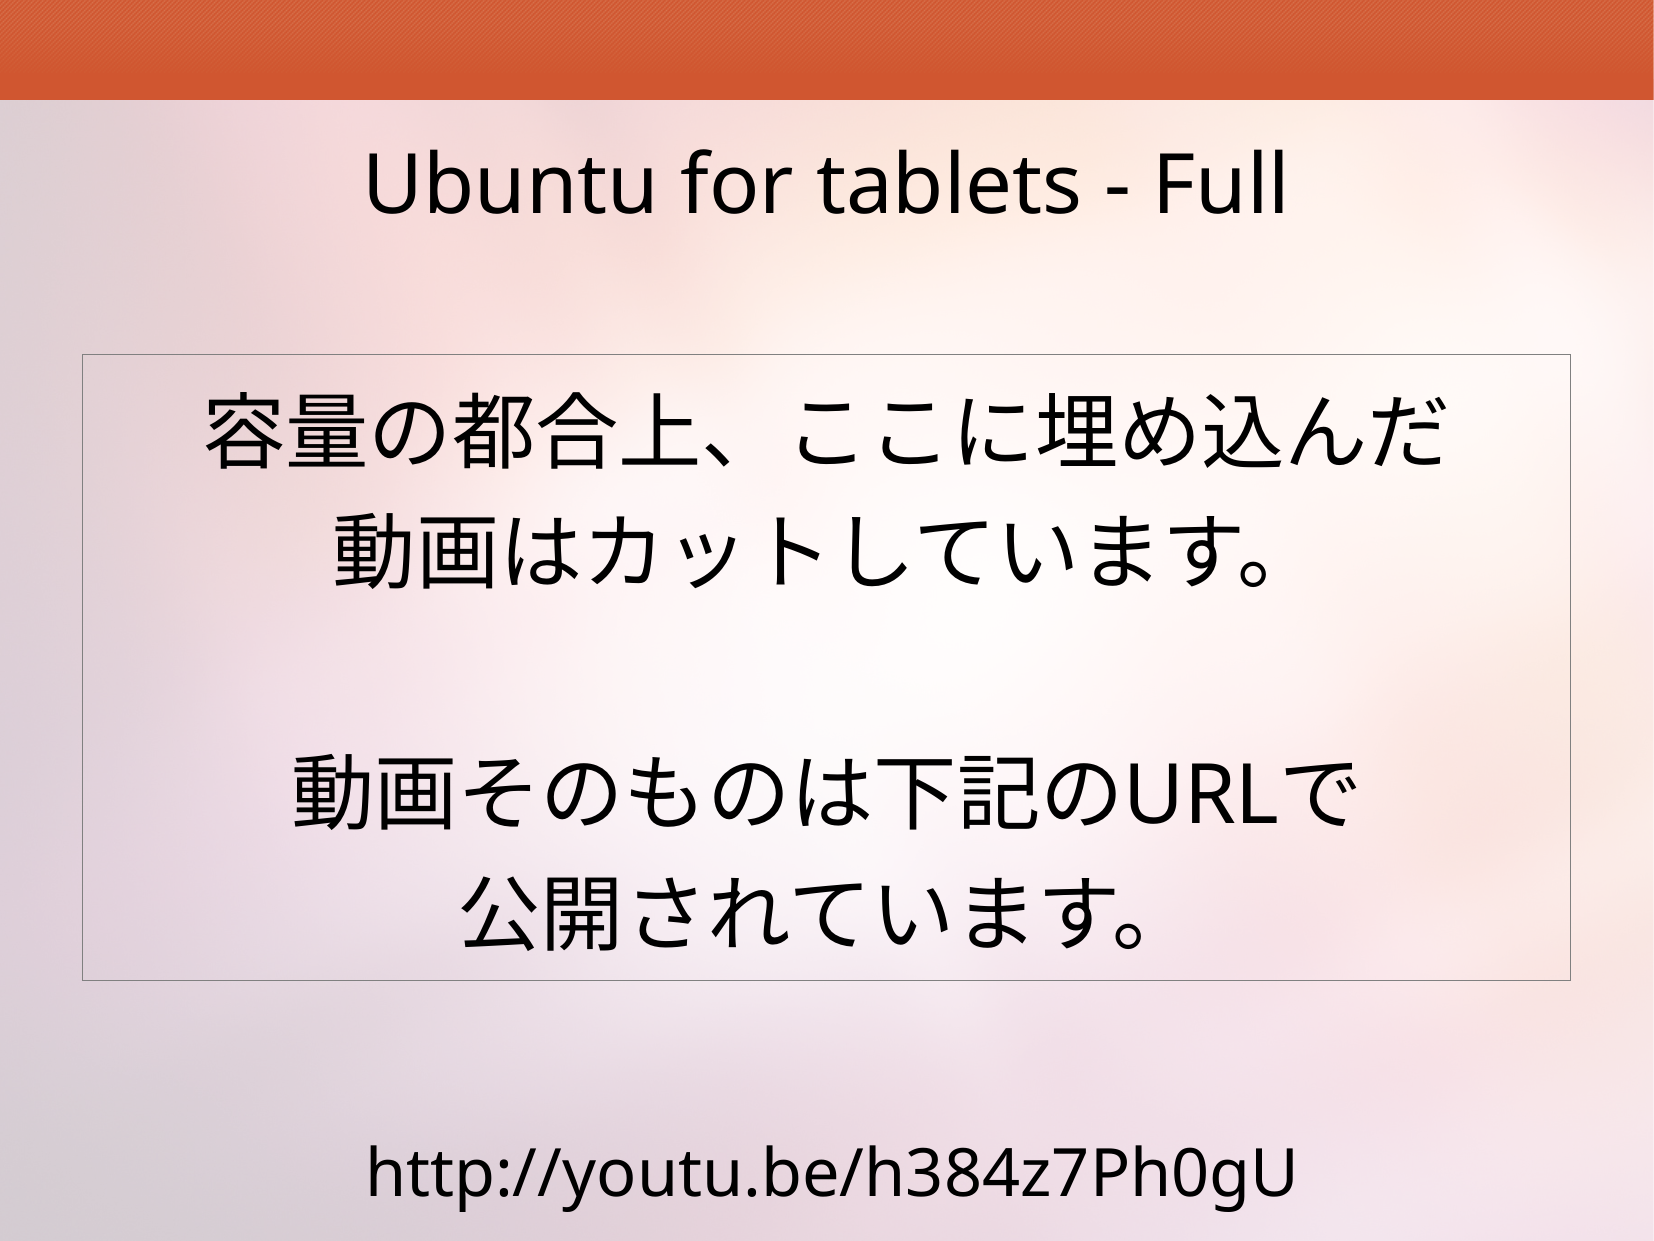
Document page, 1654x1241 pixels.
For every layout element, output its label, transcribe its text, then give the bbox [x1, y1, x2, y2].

title 容量の都合上、ここに埋め込んだ 動画はカットしています。 動画そのものは下記のURLで 公開されています。 [82, 354, 1571, 981]
title http://youtu.be/h384z7Ph0gU [88, 1101, 1577, 1241]
title Ubuntu for tablets - Full [82, 112, 1571, 251]
picture [0, 0, 1654, 1241]
